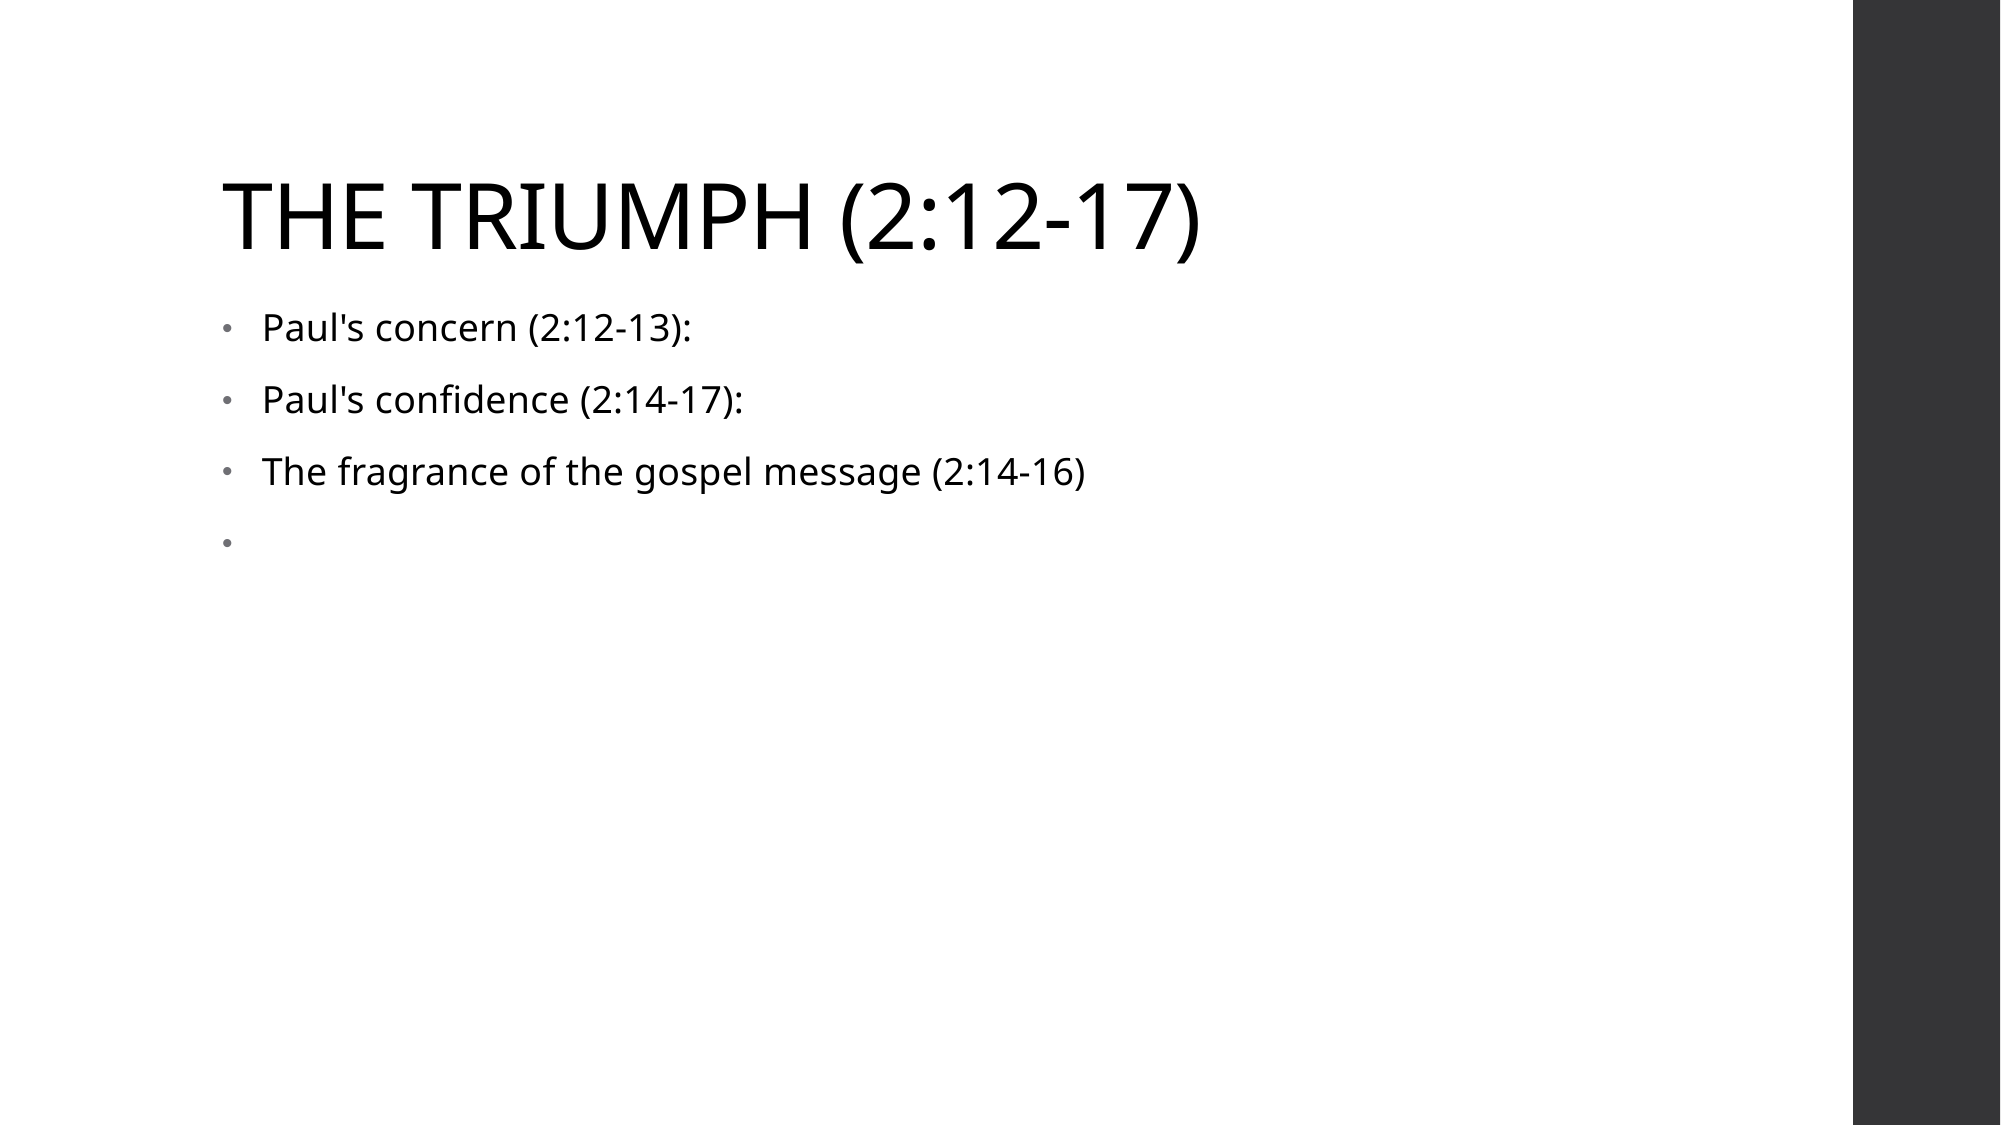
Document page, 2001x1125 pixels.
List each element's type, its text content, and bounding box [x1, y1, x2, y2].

list Paul's concern (2:12-13): Paul's confidence (2:14-17): The fragrance of the gospel message (2:14-16) [206, 299, 1617, 1014]
title THE TRIUMPH (2:12-17) [206, 60, 1797, 278]
